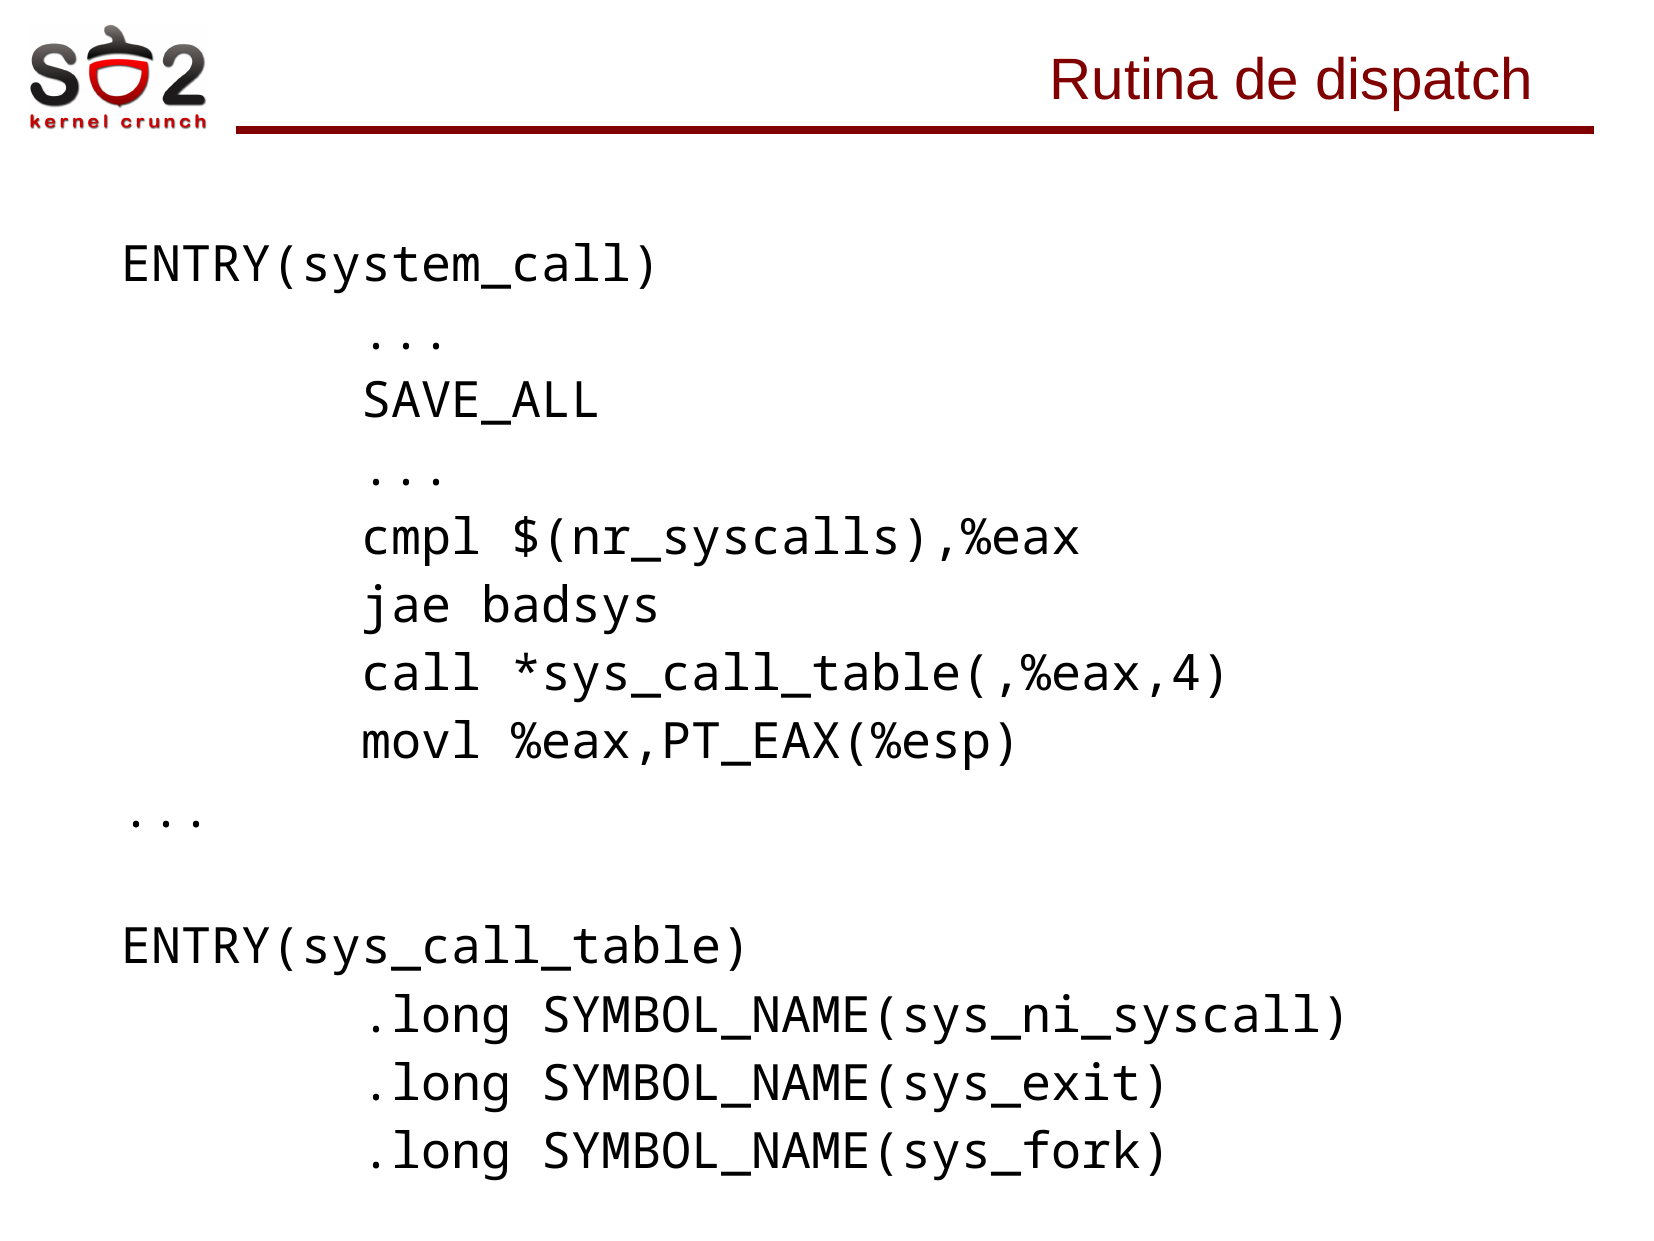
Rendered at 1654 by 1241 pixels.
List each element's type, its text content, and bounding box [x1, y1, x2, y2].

list ENTRY(system_call) ... SAVE_ALL ... cmpl $(nr_syscalls),%eax jae badsys call *sys_call_table(,%eax,4) movl %eax,PT_EAX(%esp) ... ENTRY(sys_call_table) .long SYMBOL_NAME(sys_ni_syscall) .long SYMBOL_NAME(sys_exit) .long SYMBOL_NAME(sys_fork) [121, 261, 1534, 1241]
picture [29, 23, 121, 130]
title Rutina de dispatch [121, 11, 1534, 148]
